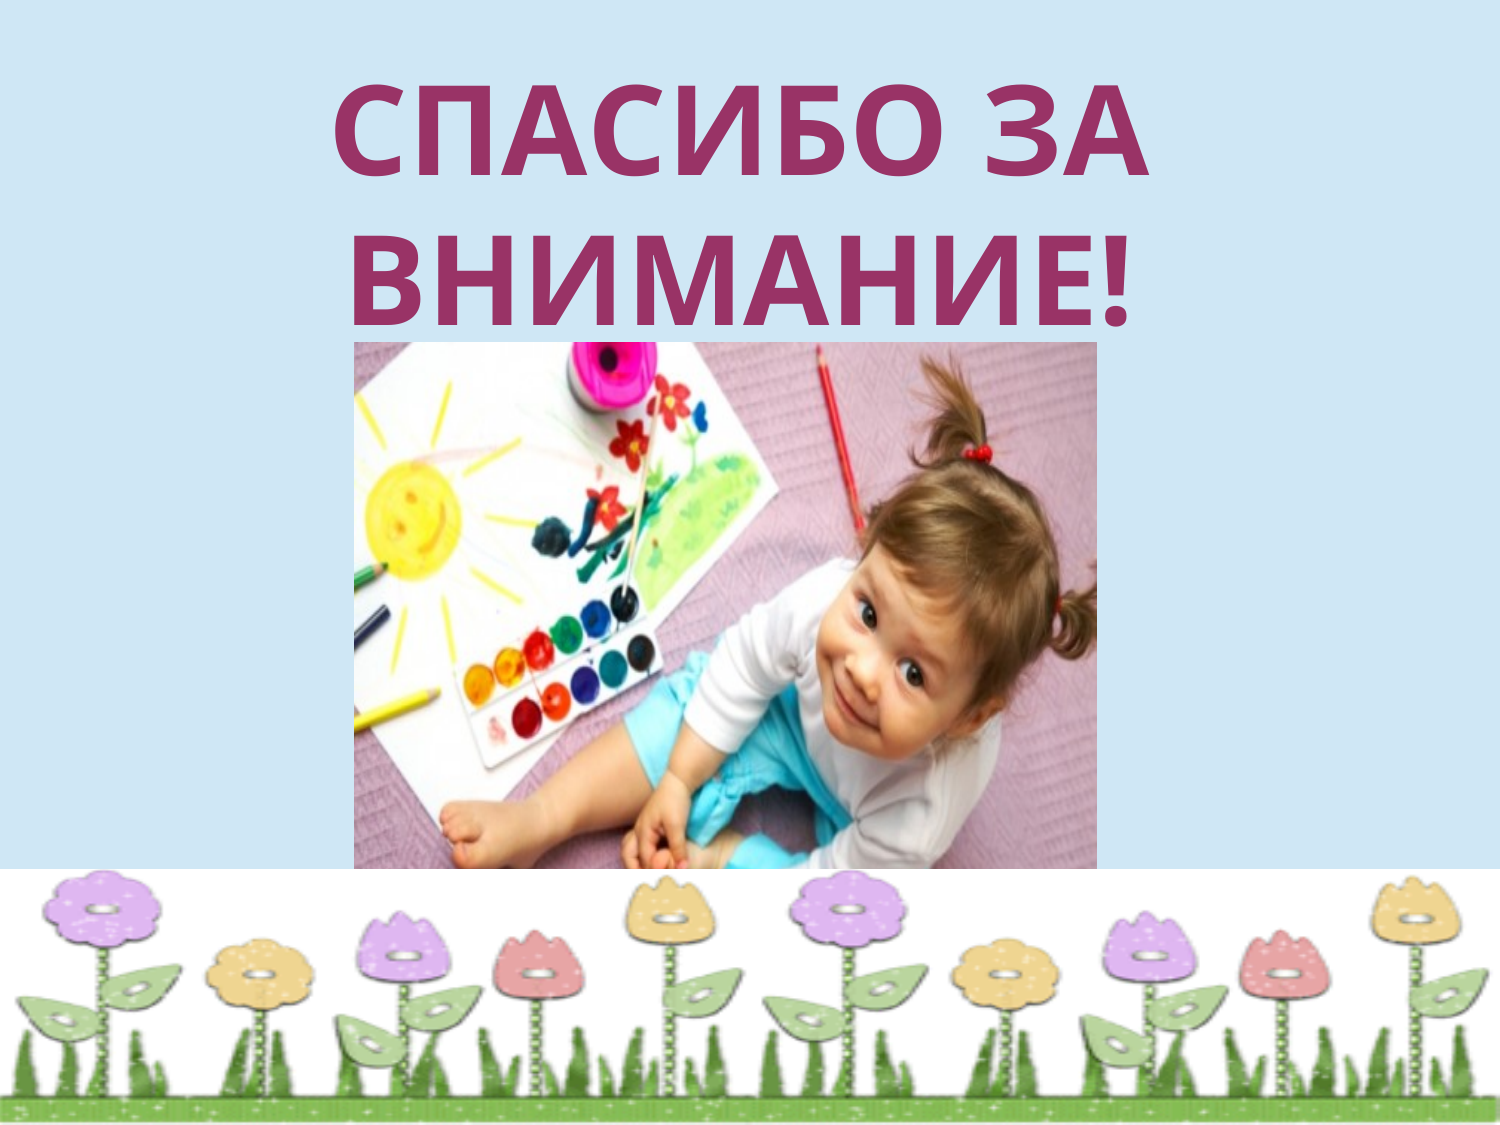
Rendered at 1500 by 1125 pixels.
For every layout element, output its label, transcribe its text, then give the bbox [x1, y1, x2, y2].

picture [0, 342, 1500, 1125]
title СПАСИБО ЗА ВНИМАНИЕ! [53, 42, 1425, 360]
